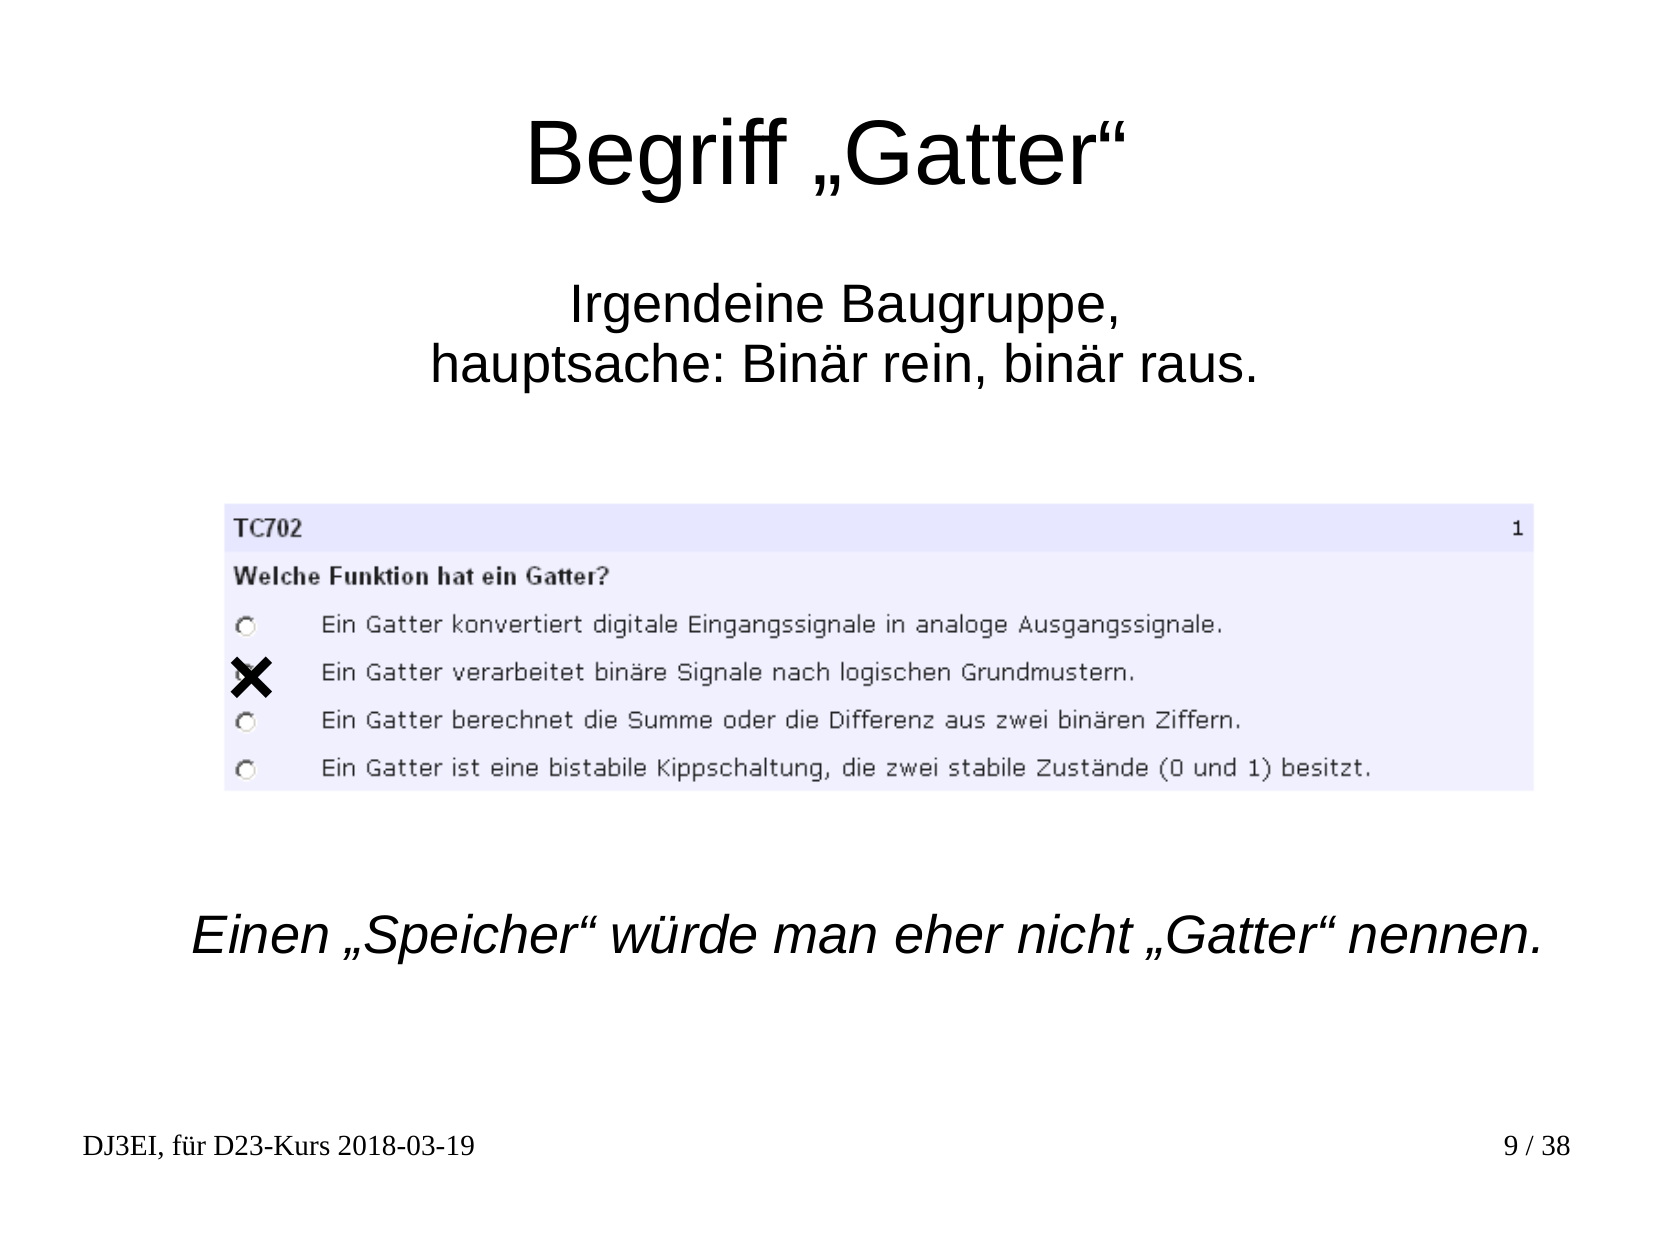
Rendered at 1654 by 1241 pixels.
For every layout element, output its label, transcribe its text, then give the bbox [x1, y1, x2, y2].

text_box Irgendeine Baugruppe, hauptsache: Binär rein, binär raus. [415, 265, 1276, 402]
text_box × [212, 622, 275, 731]
text_box Einen „Speicher“ würde man eher nicht „Gatter“ nennen. [177, 897, 1562, 973]
picture [212, 495, 1547, 804]
title Begriff „Gatter“ [82, 49, 1571, 257]
